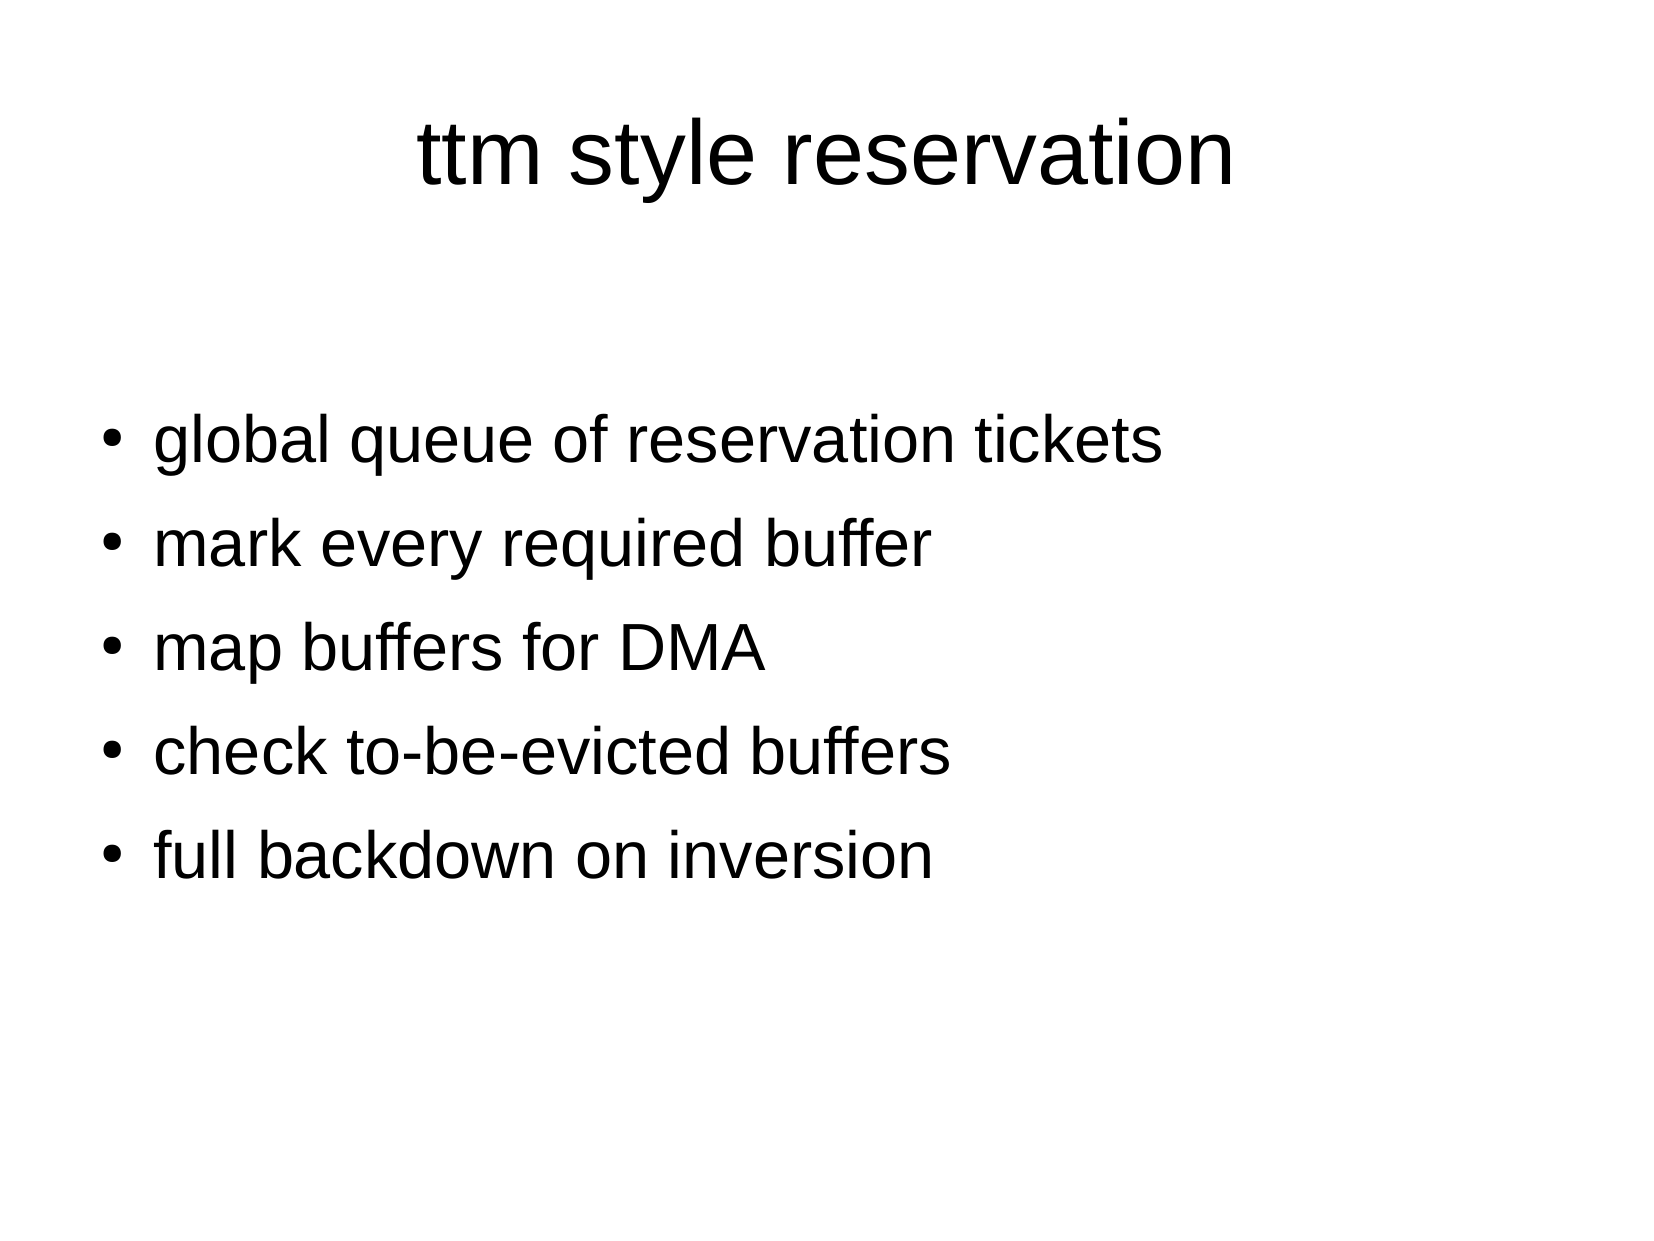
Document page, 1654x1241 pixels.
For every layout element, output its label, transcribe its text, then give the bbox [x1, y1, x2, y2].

list global queue of reservation tickets mark every required buffer map buffers for DMA check to-be-evicted buffers full backdown on inversion [82, 401, 1571, 1027]
title ttm style reservation [82, 49, 1571, 257]
